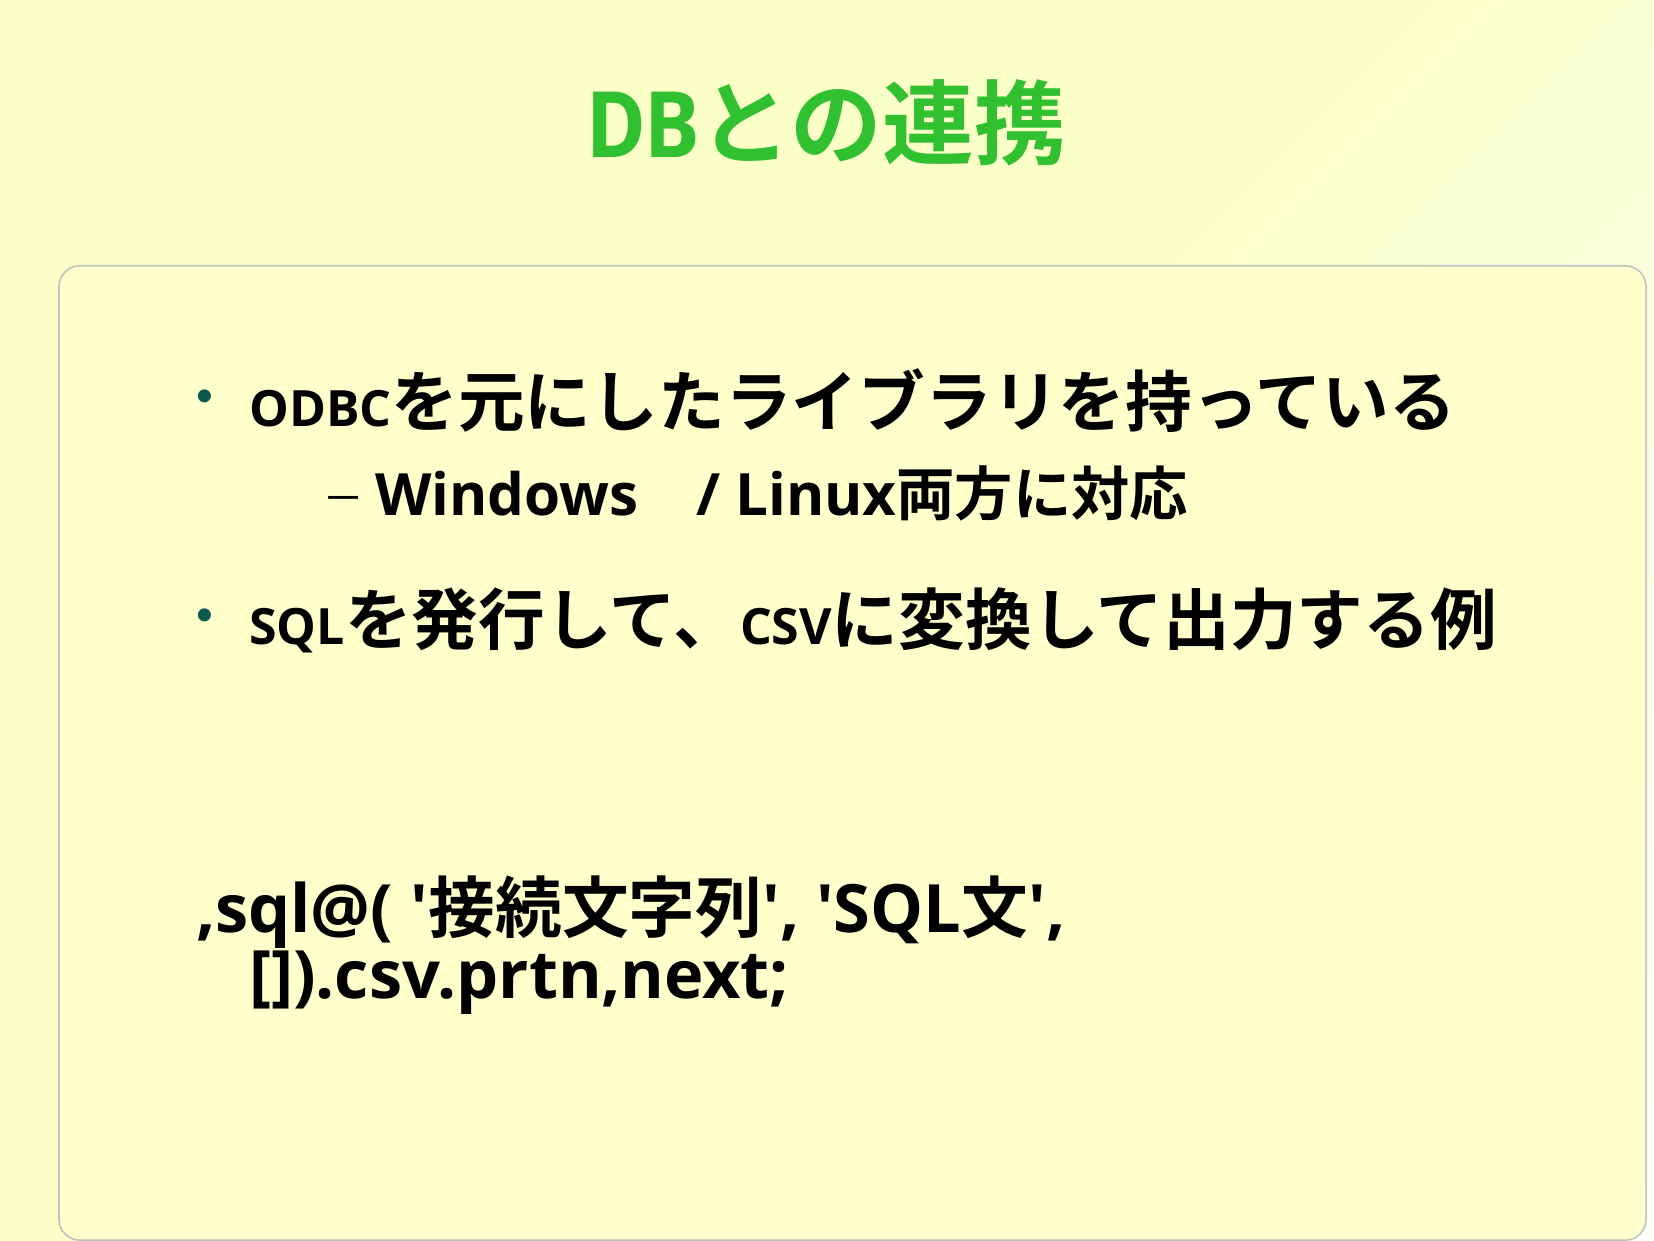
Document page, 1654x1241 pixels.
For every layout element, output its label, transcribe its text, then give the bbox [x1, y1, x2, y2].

title DBとの連携 [121, 19, 1534, 227]
list ODBCを元にしたライブラリを持っている Windows / Linux両方に対応 SQLを発行して、CSVに変換して出力する例 ,sql@( '接続文字列', 'SQL文',[]).csv.prtn,next; [178, 364, 1570, 1147]
